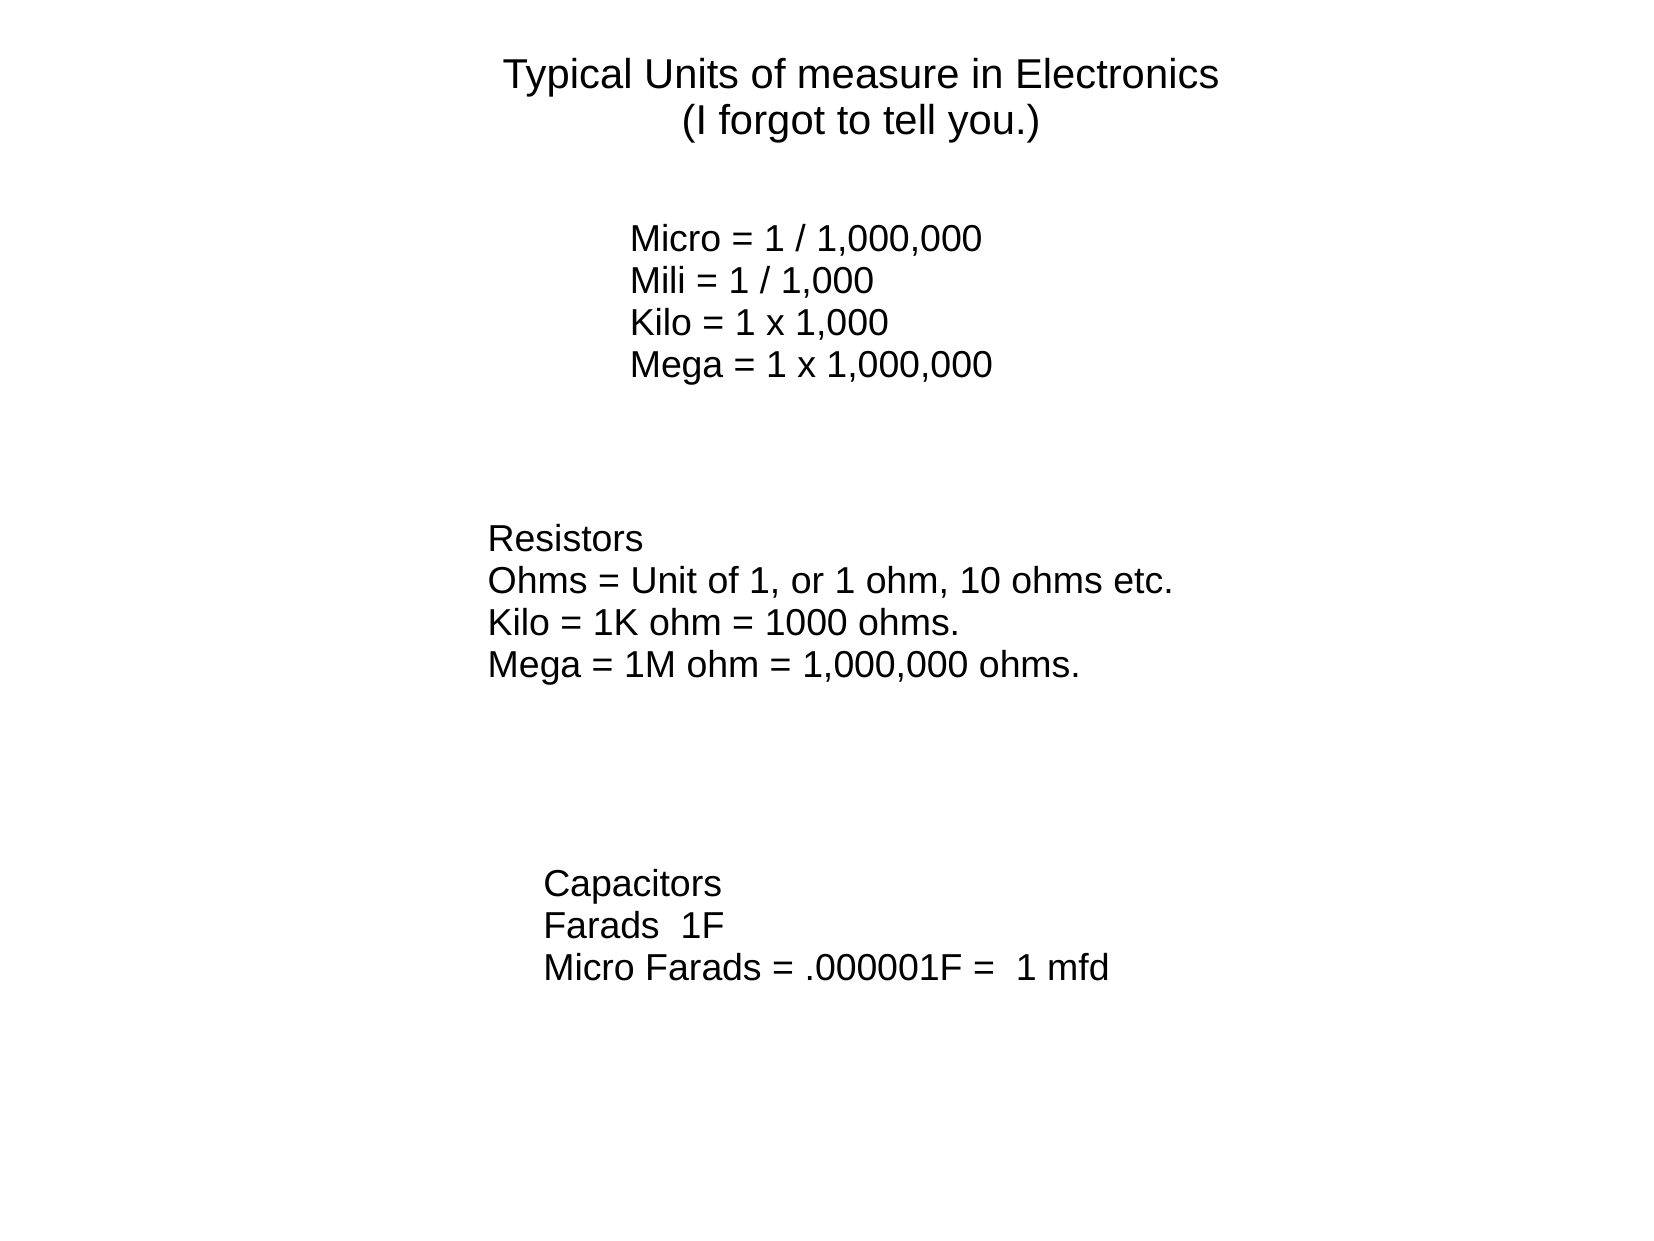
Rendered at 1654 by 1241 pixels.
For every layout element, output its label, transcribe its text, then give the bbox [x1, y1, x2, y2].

text_box Capacitors Farads 1F Micro Farads = .000001F = 1 mfd [528, 855, 1126, 1039]
text_box Typical Units of measure in Electronics (I forgot to tell you.) [487, 43, 1253, 152]
text_box Resistors Ohms = Unit of 1, or 1 ohm, 10 ohms etc. Kilo = 1K ohm = 1000 ohms. Mega = 1M ohm = 1,000,000 ohms. [472, 510, 1426, 736]
text_box Micro = 1 / 1,000,000 Mili = 1 / 1,000 Kilo = 1 x 1,000 Mega = 1 x 1,000,000 [615, 210, 1008, 394]
